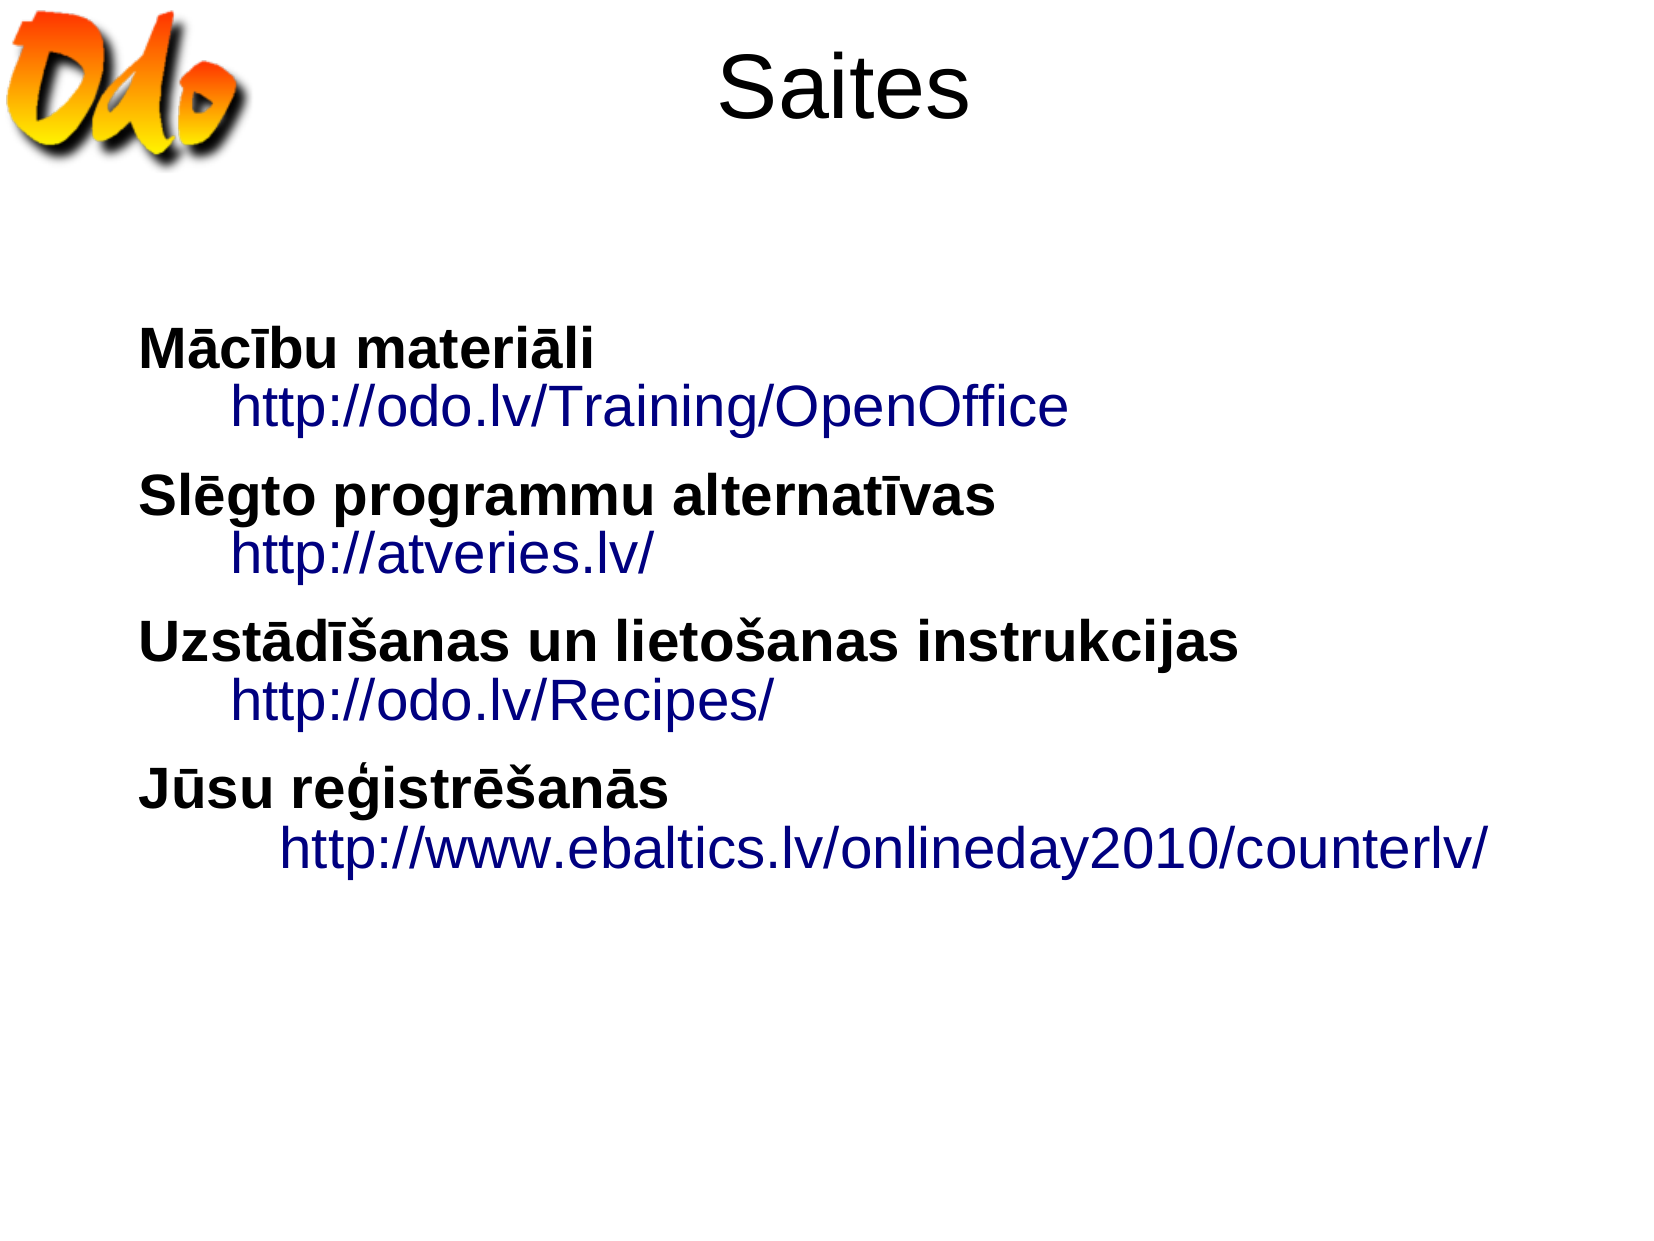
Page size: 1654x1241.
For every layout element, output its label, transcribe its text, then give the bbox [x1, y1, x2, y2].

list Mācību materiāli http://odo.lv/Training/OpenOffice Slēgto programmu alternatīvas http://atveries.lv/ Uzstādīšanas un lietošanas instrukcijas http://odo.lv/Recipes/ Jūsu reģistrēšanās http://www.ebaltics.lv/onlineday2010/counterlv/ [82, 236, 1569, 1107]
title Saites [70, 39, 1619, 142]
picture [5, 6, 263, 178]
